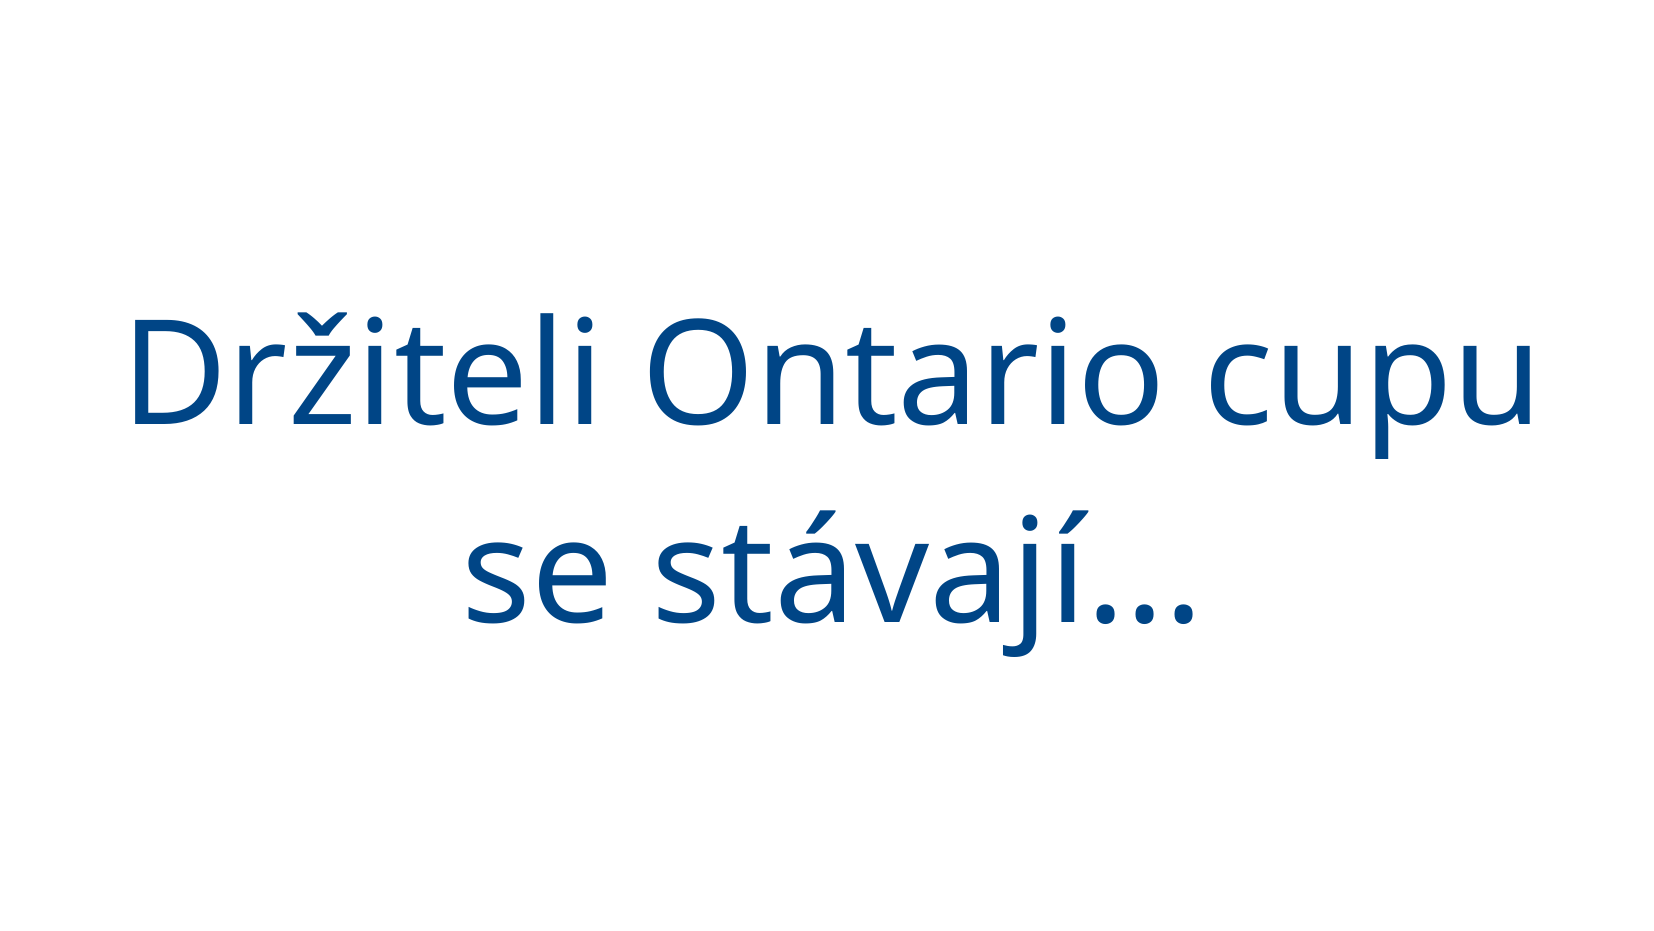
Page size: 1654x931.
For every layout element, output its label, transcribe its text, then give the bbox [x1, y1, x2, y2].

subtitle Držiteli Ontario cupu se stávají... [88, 106, 1577, 827]
